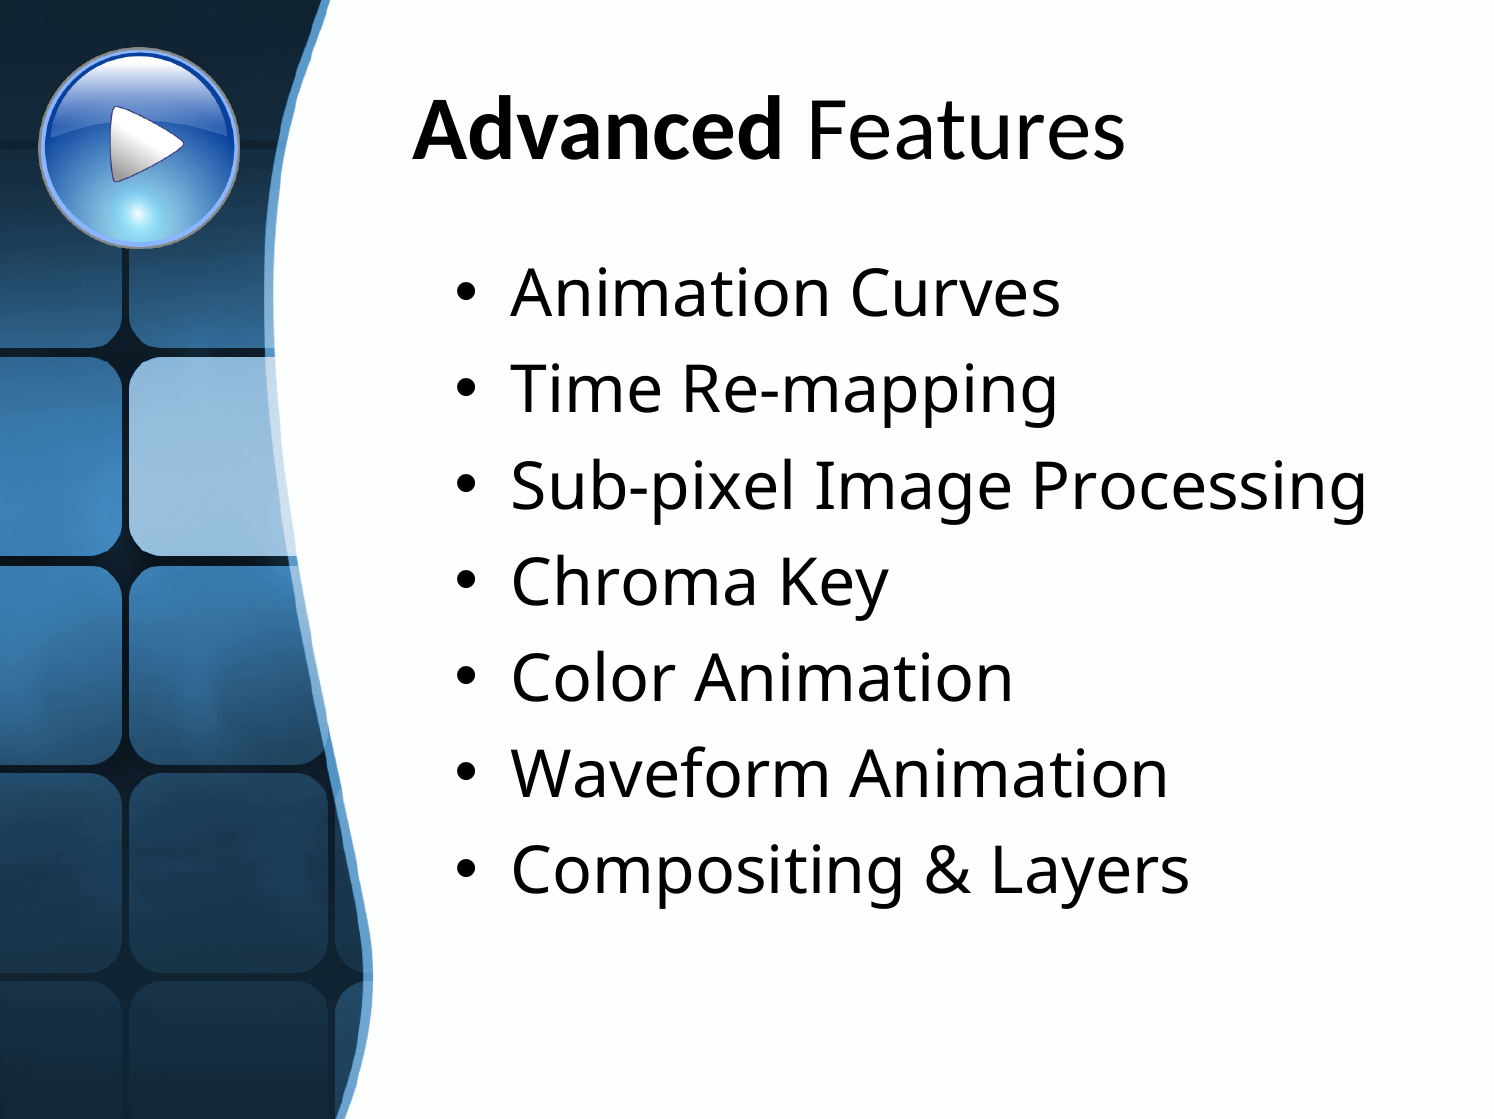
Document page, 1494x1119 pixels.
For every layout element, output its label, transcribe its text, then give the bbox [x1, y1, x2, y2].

picture [0, 0, 1494, 1119]
title Advanced Features [397, 30, 1479, 217]
list Animation Curves Time Re-mapping Sub-pixel Image Processing Chroma Key Color Animation Waveform Animation Compositing & Layers [439, 243, 1483, 1078]
